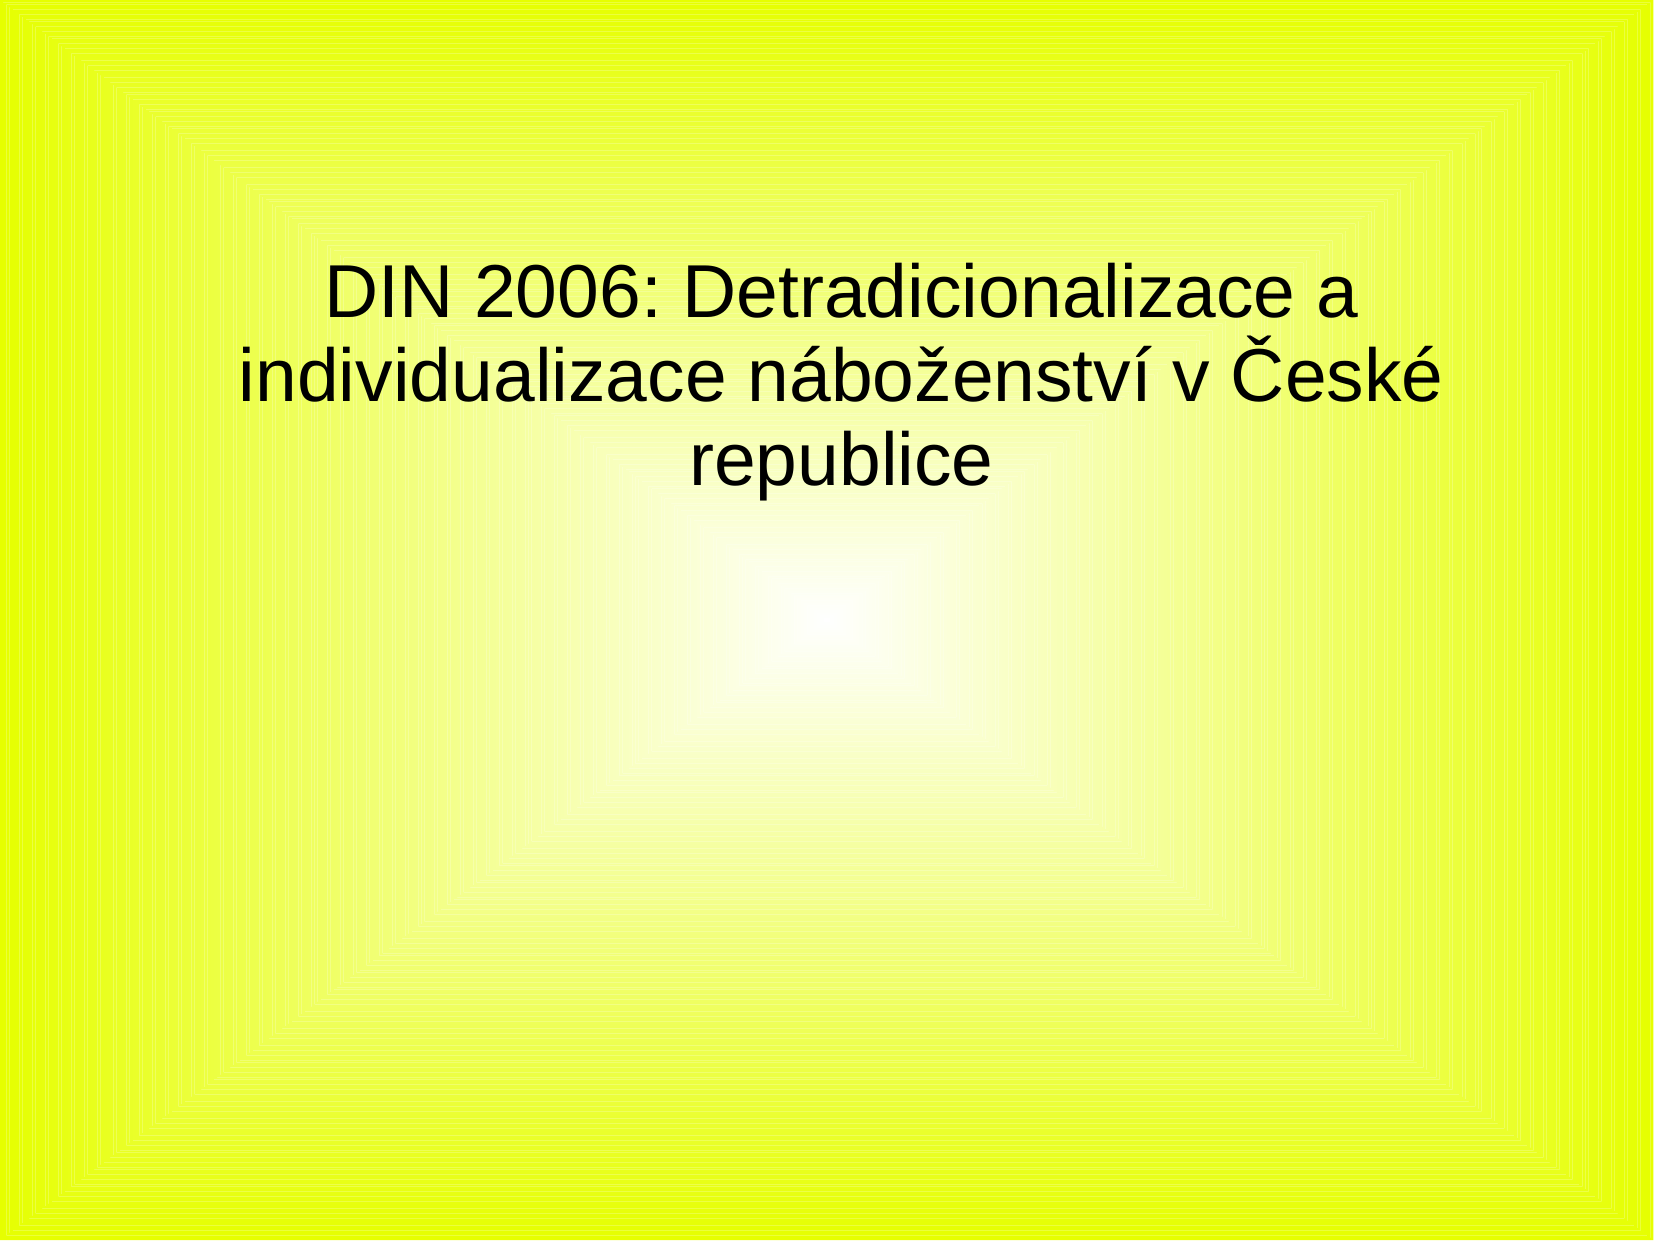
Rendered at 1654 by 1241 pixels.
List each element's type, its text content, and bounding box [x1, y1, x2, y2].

text_box DIN 2006: Detradicionalizace a individualizace náboženství v České republice [118, 242, 1565, 509]
